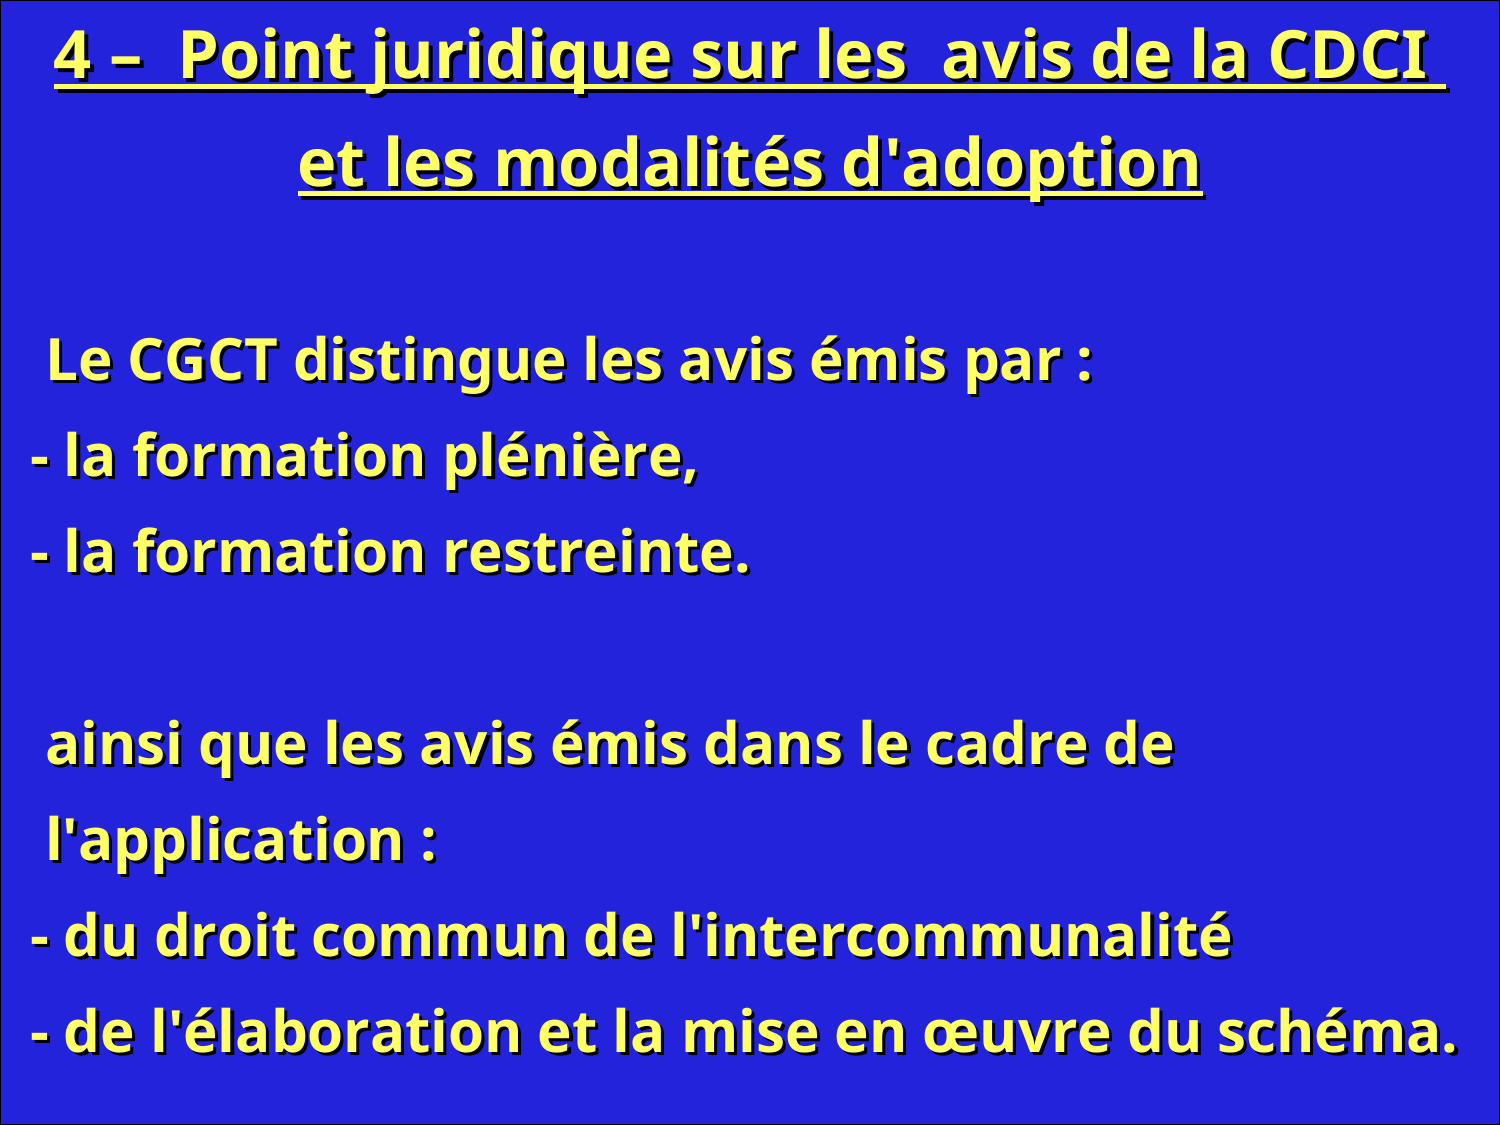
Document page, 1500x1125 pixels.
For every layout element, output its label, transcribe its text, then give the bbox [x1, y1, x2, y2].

text_box 4 – Point juridique sur les avis de la CDCI et les modalités d'adoption Le CGCT distingue les avis émis par : - la formation plénière, - la formation restreinte. ainsi que les avis émis dans le cadre de l'application : - du droit commun de l'intercommunalité - de l'élaboration et la mise en œuvre du schéma. [0, 0, 1500, 1125]
